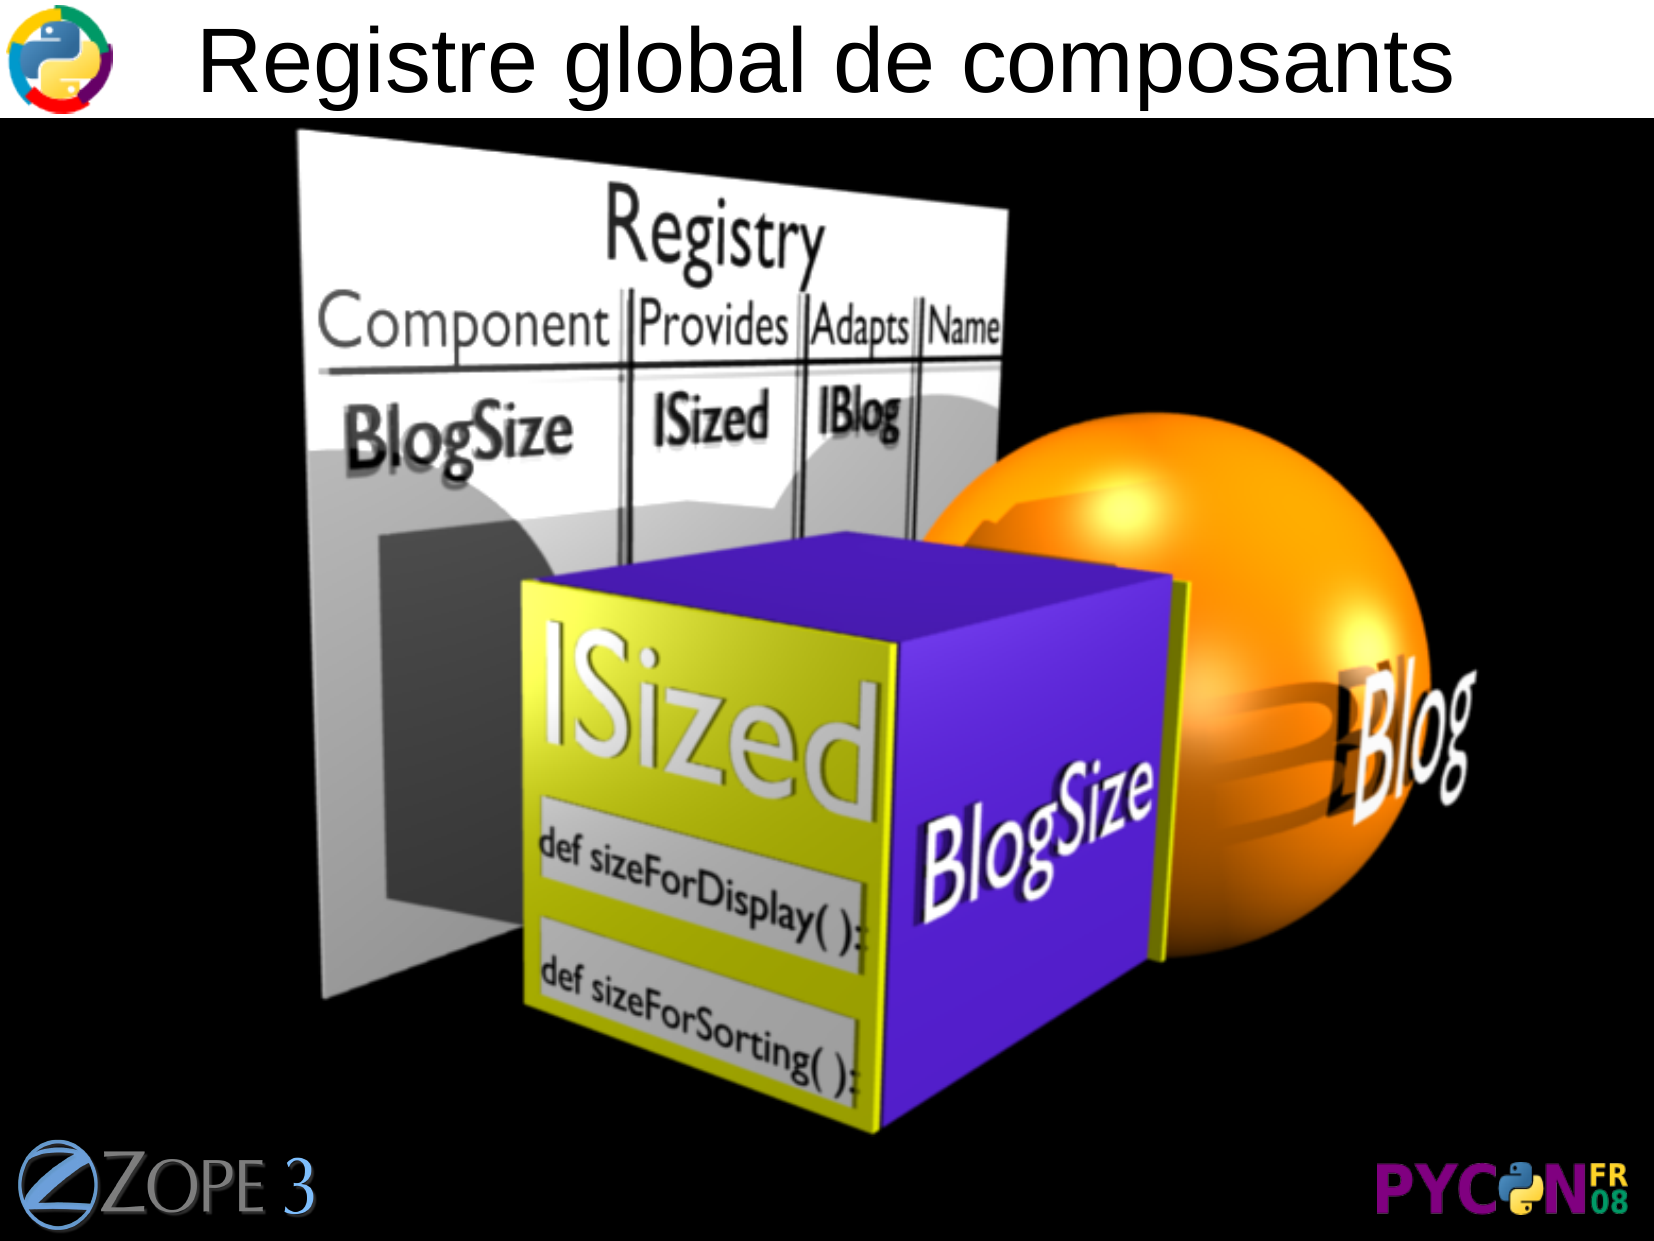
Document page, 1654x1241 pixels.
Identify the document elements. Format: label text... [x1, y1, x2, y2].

picture [1377, 1162, 1628, 1215]
title Registre global de composants [82, 9, 1571, 113]
picture [200, 118, 1560, 1137]
picture [6, 5, 113, 114]
